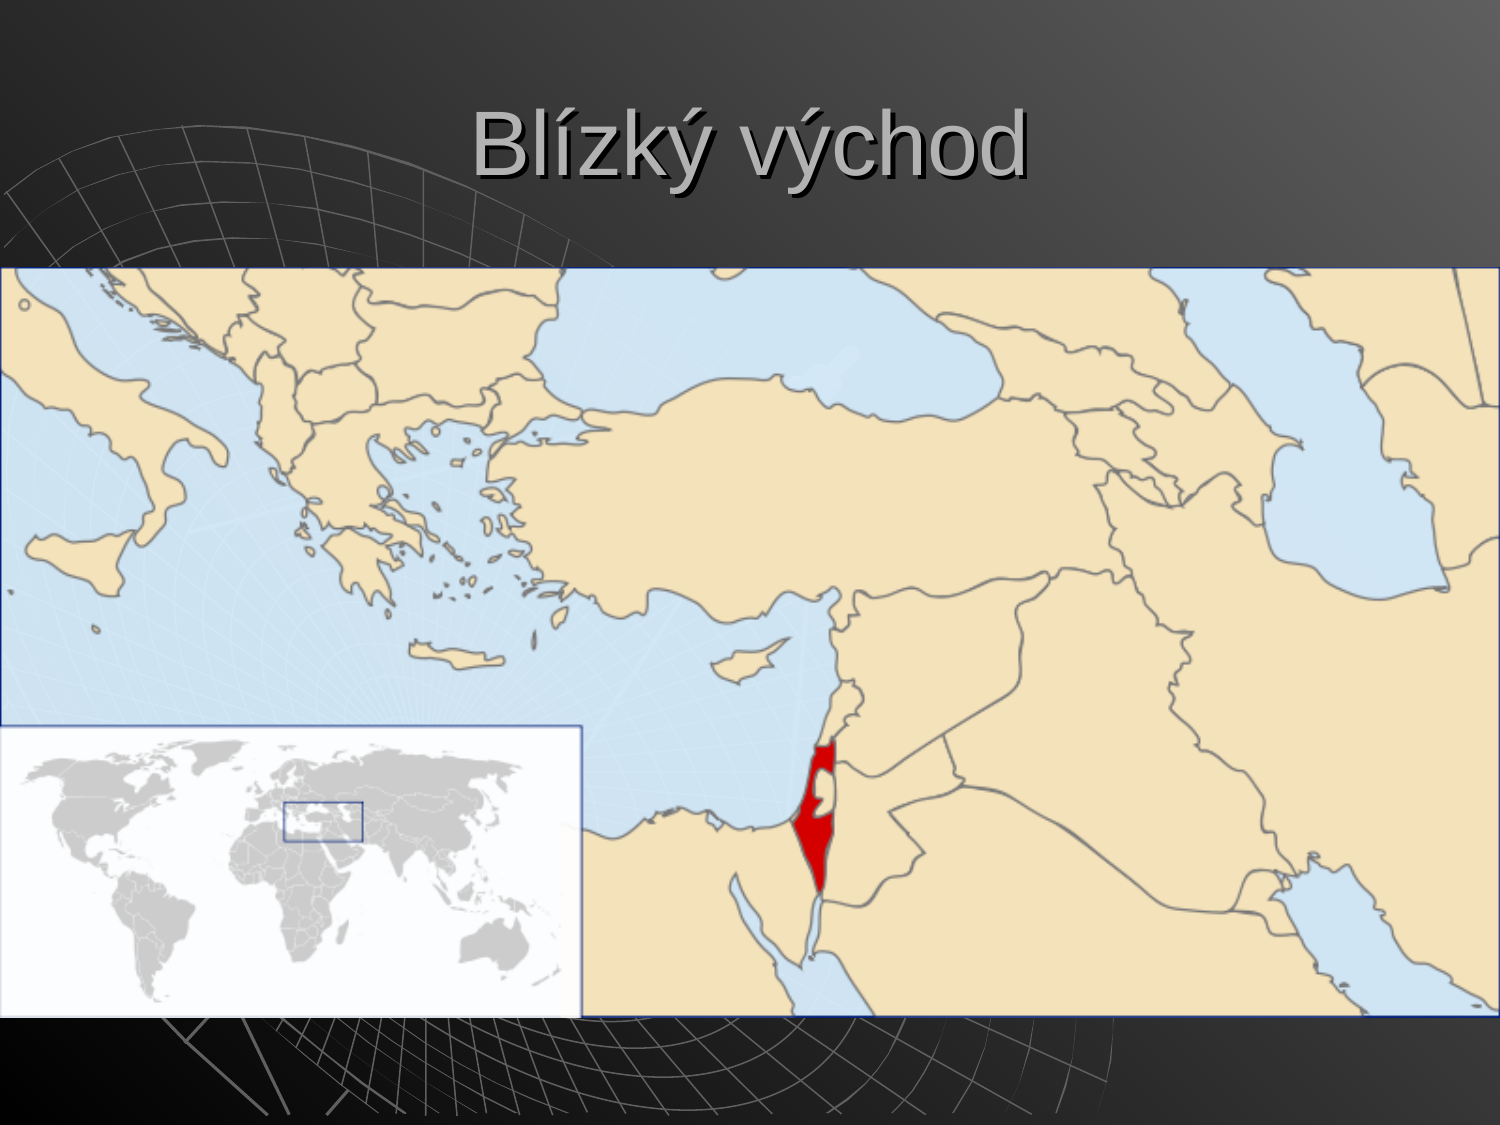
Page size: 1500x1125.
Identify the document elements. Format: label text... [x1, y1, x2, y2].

list [75, 262, 1426, 267]
picture [0, 267, 1500, 1018]
title Blízký východ [75, 45, 1426, 233]
